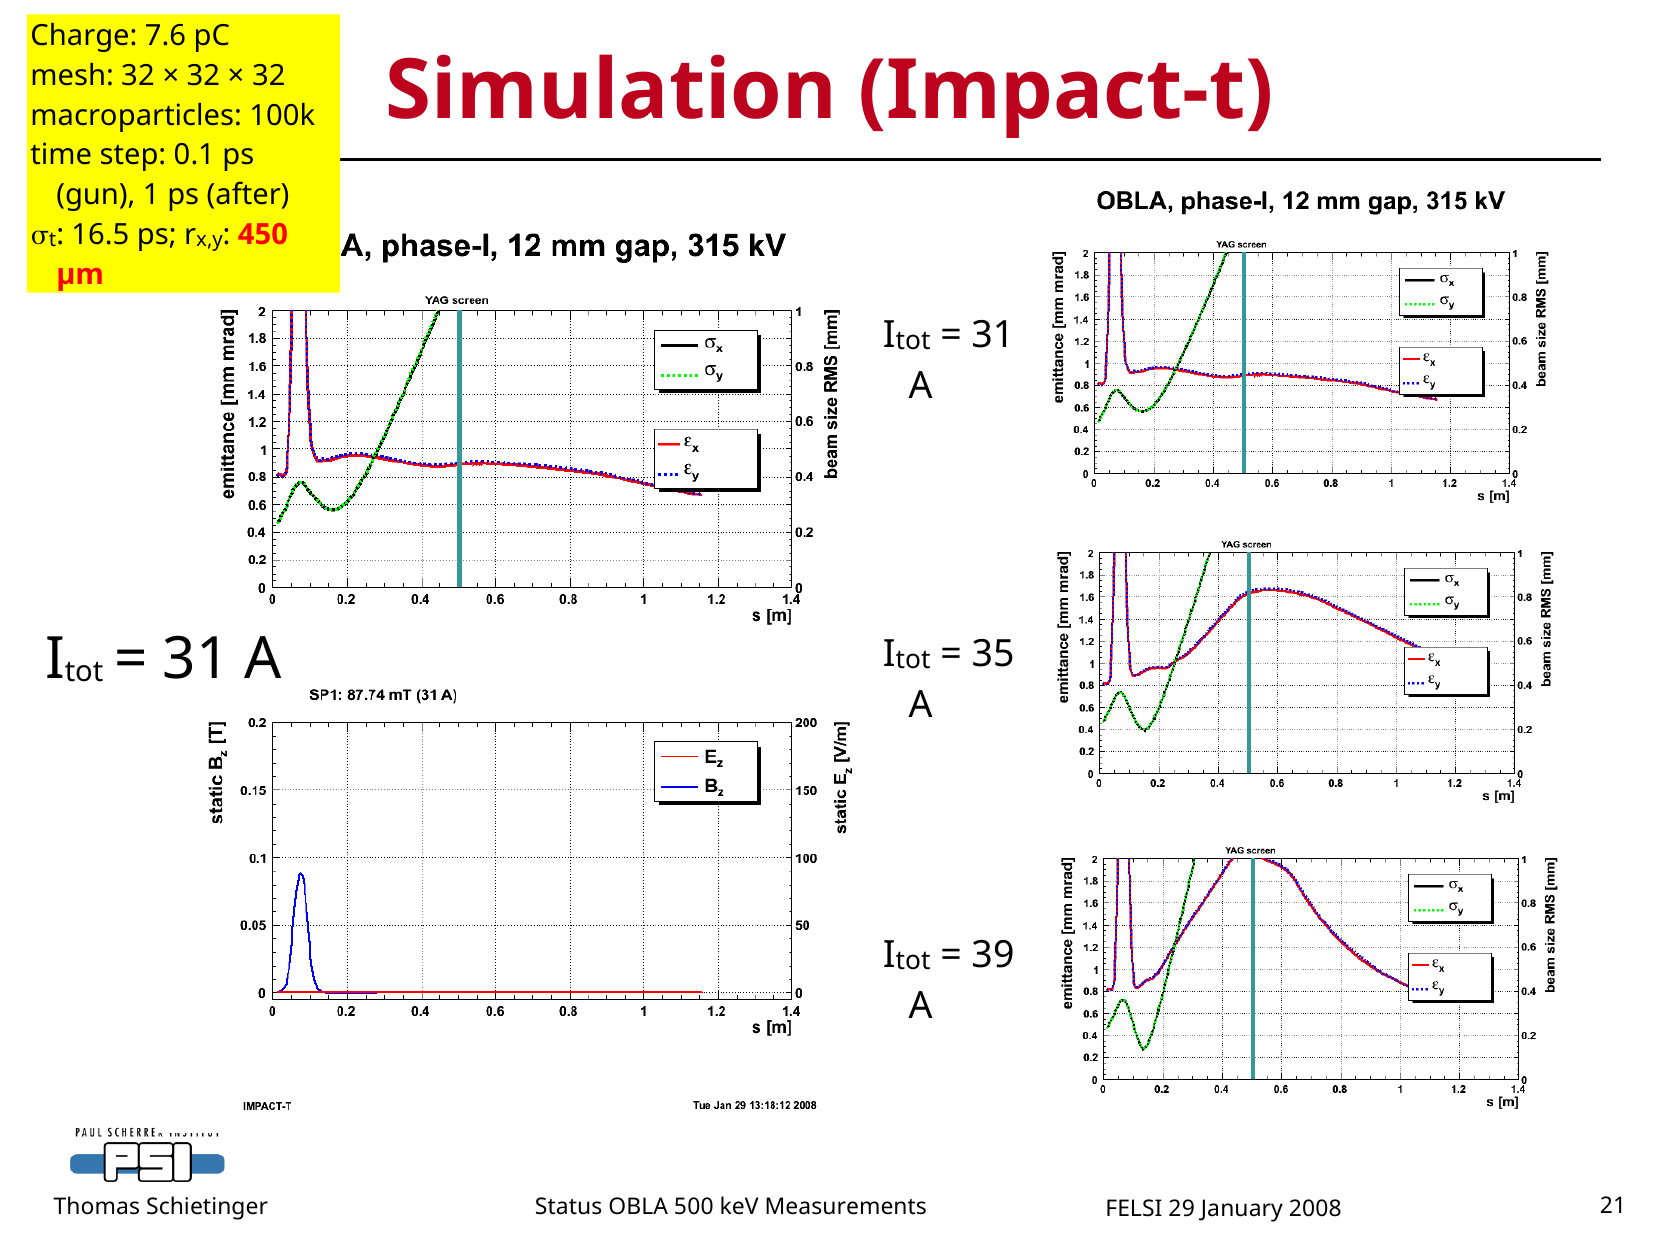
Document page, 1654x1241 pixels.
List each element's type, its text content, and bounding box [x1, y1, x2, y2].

picture [61, 217, 906, 1190]
text_box Itot = 31 A [41, 616, 309, 691]
text_box Itot = 39 A [879, 927, 1048, 981]
text_box Itot = 35 A [879, 626, 1048, 679]
text_box Itot = 31 A [879, 307, 1048, 360]
title Simulation (Impact-t) [341, 17, 1537, 156]
picture [1000, 178, 1610, 1147]
text_box Charge: 7.6 pC mesh: 32 × 32 × 32 macroparticles: 100k time step: 0.1 ps (gun), 1 ps (after) t: 16.5 ps; rx,y: 450 µm [26, 14, 341, 230]
